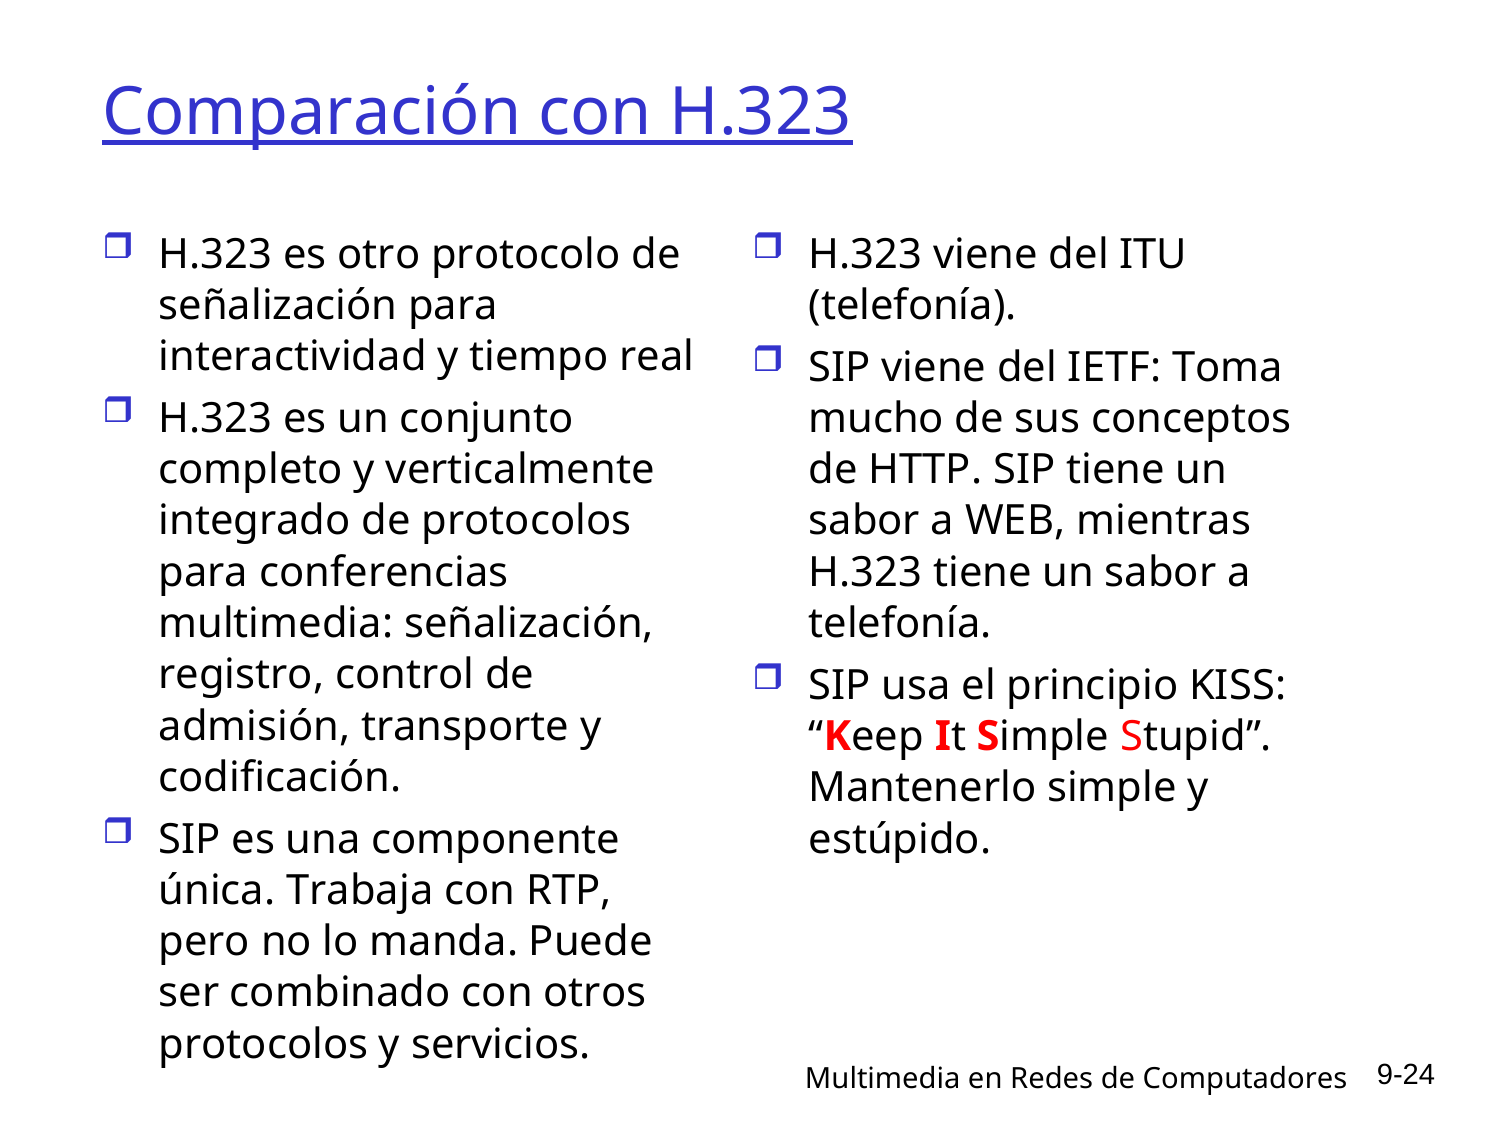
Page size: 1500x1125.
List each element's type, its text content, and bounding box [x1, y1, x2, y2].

list H.323 es otro protocolo de señalización para interactividad y tiempo real H.323 es un conjunto completo y verticalmente integrado de protocolos para conferencias multimedia: señalización, registro, control de admisión, transporte y codificación. SIP es una componente única. Trabaja con RTP, pero no lo manda. Puede ser combinado con otros protocolos y servicios. [87, 219, 713, 1066]
title Comparación con H.323 [87, 37, 1363, 181]
list H.323 viene del ITU (telefonía). SIP viene del IETF: Toma mucho de sus conceptos de HTTP. SIP tiene un sabor a WEB, mientras H.323 tiene un sabor a telefonía. SIP usa el principio KISS: “Keep It Simple Stupid”. Mantenerlo simple y estúpido. [737, 219, 1363, 1026]
